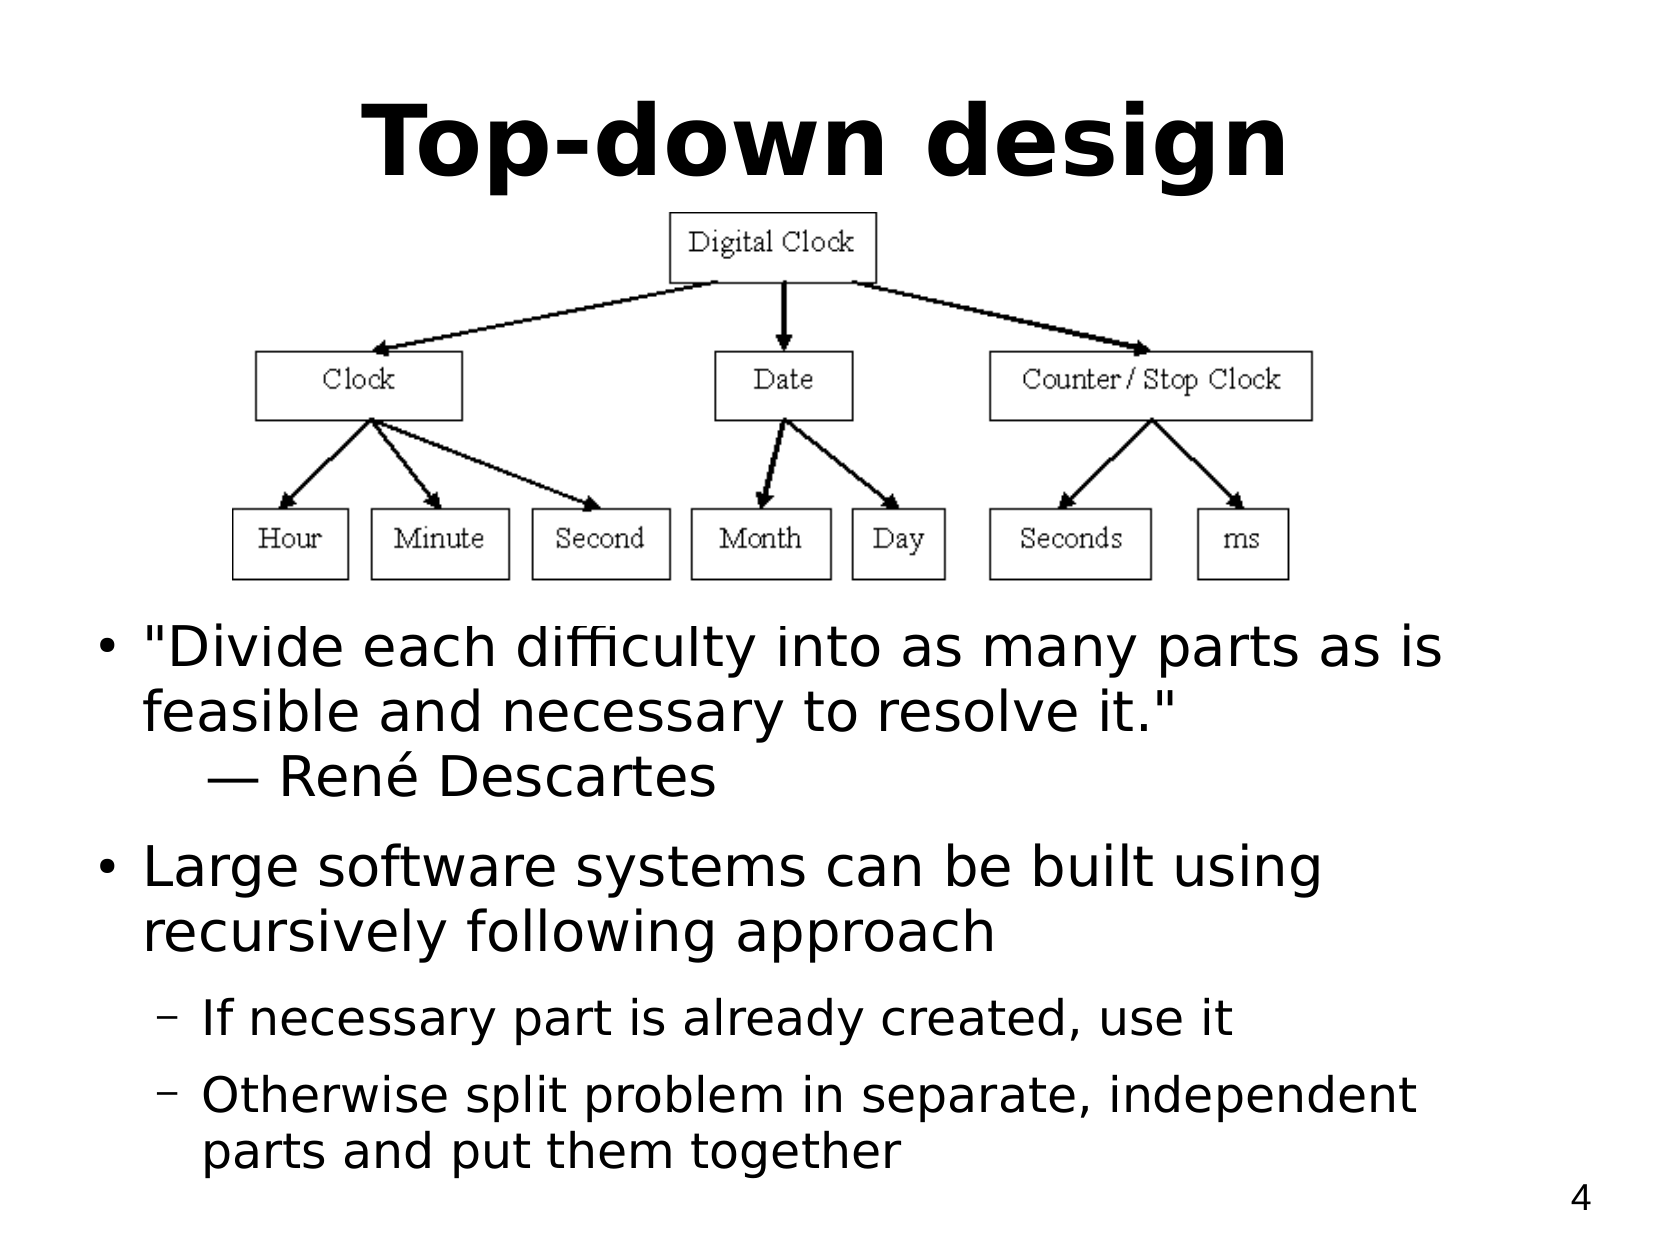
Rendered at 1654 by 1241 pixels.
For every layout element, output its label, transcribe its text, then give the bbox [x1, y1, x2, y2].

picture [232, 212, 1335, 626]
title Top-down design [82, 35, 1571, 248]
list "Divide each difficulty into as many parts as is feasible and necessary to resolve it." — René Descartes Large software systems can be built using recursively following approach If necessary part is already created, use it Otherwise split problem in separate, independent parts and put them together [82, 614, 1538, 1185]
